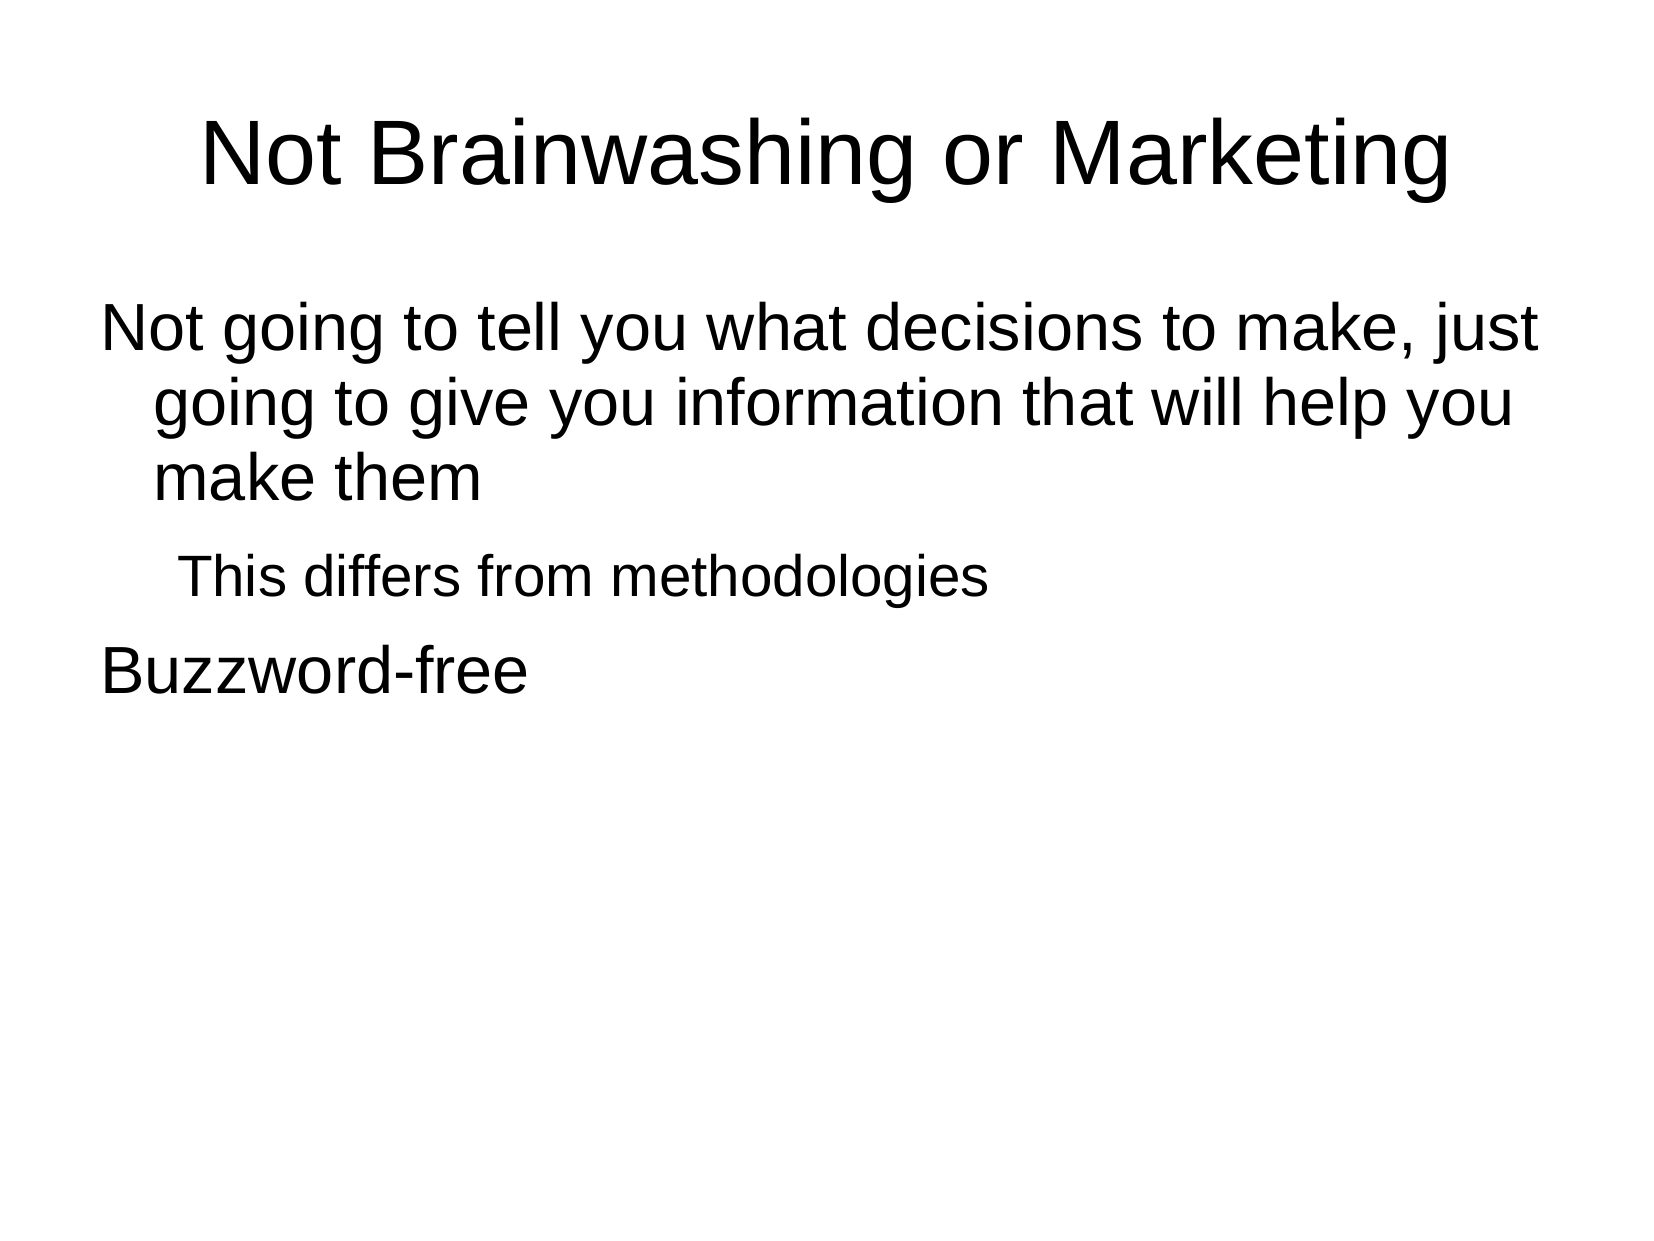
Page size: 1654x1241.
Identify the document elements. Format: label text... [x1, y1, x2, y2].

list Not going to tell you what decisions to make, just going to give you information that will help you make them This differs from methodologies Buzzword-free [82, 290, 1571, 1094]
title Not Brainwashing or Marketing [82, 56, 1571, 250]
